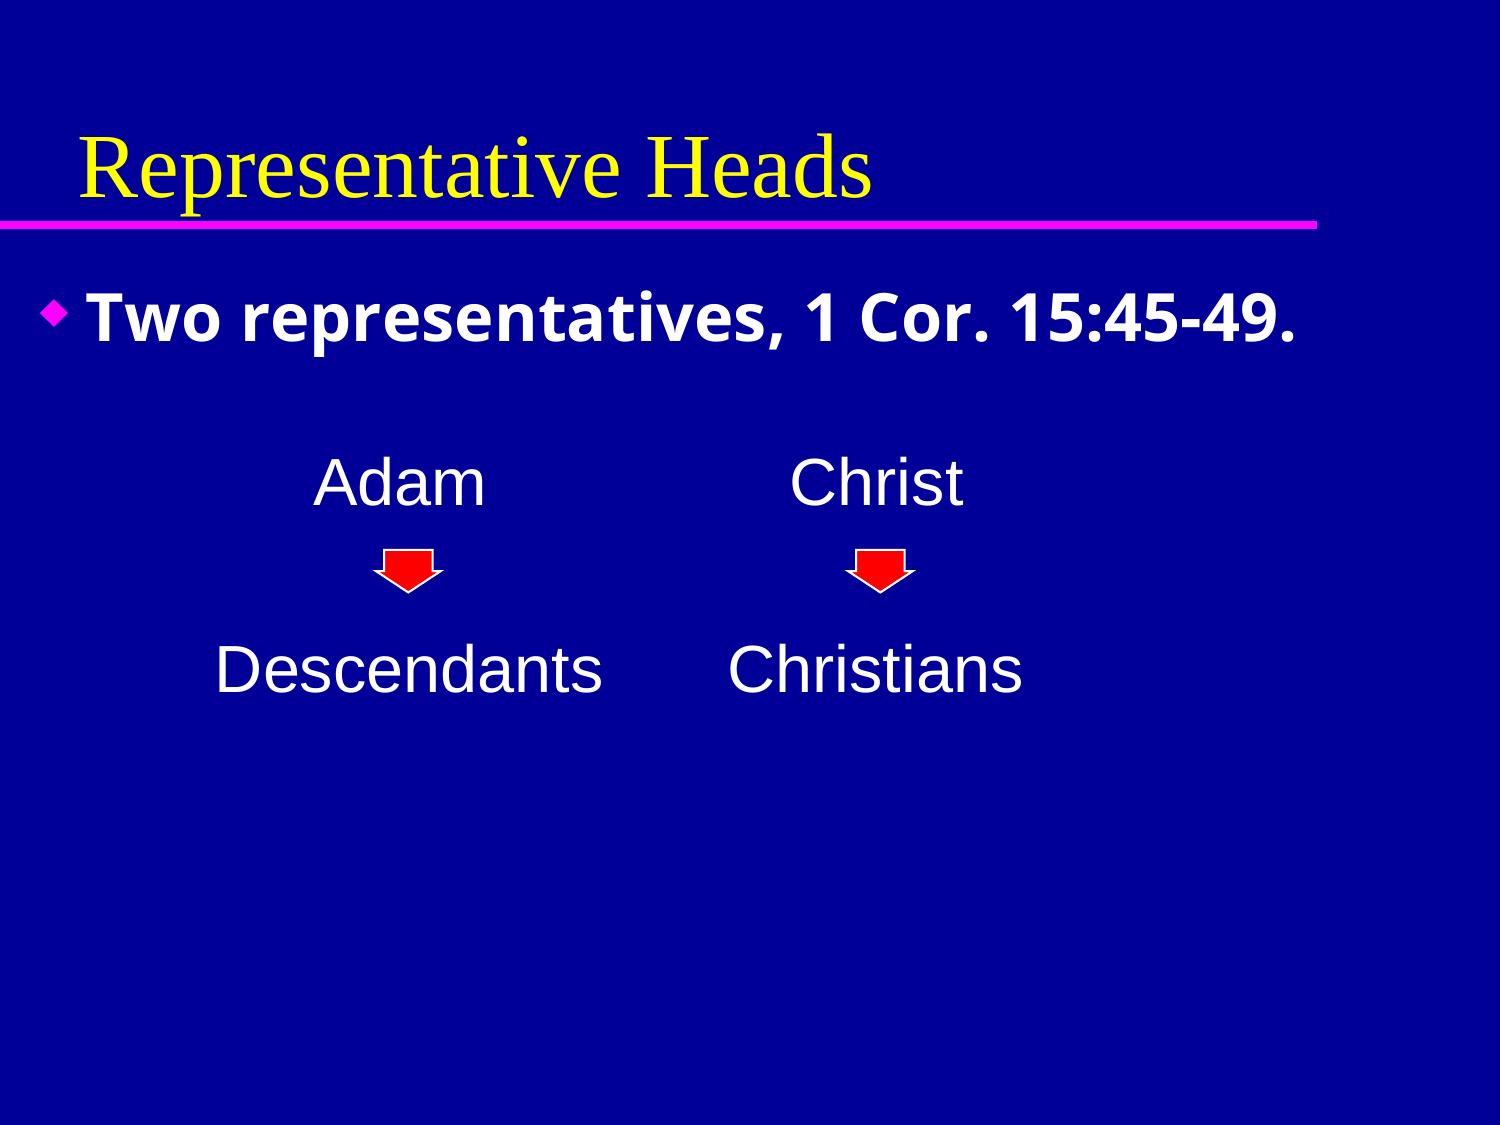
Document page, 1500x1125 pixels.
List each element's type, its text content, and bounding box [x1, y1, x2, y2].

text_box [376, 549, 441, 593]
text_box Adam [298, 437, 597, 528]
text_box Two representatives, 1 Cor. 15:45-49. [24, 262, 1450, 369]
text_box Descendants [199, 624, 712, 715]
title Representative Heads [62, 43, 1338, 225]
text_box [848, 549, 913, 593]
text_box Christ [774, 437, 1101, 528]
text_box Christians [712, 624, 1085, 715]
